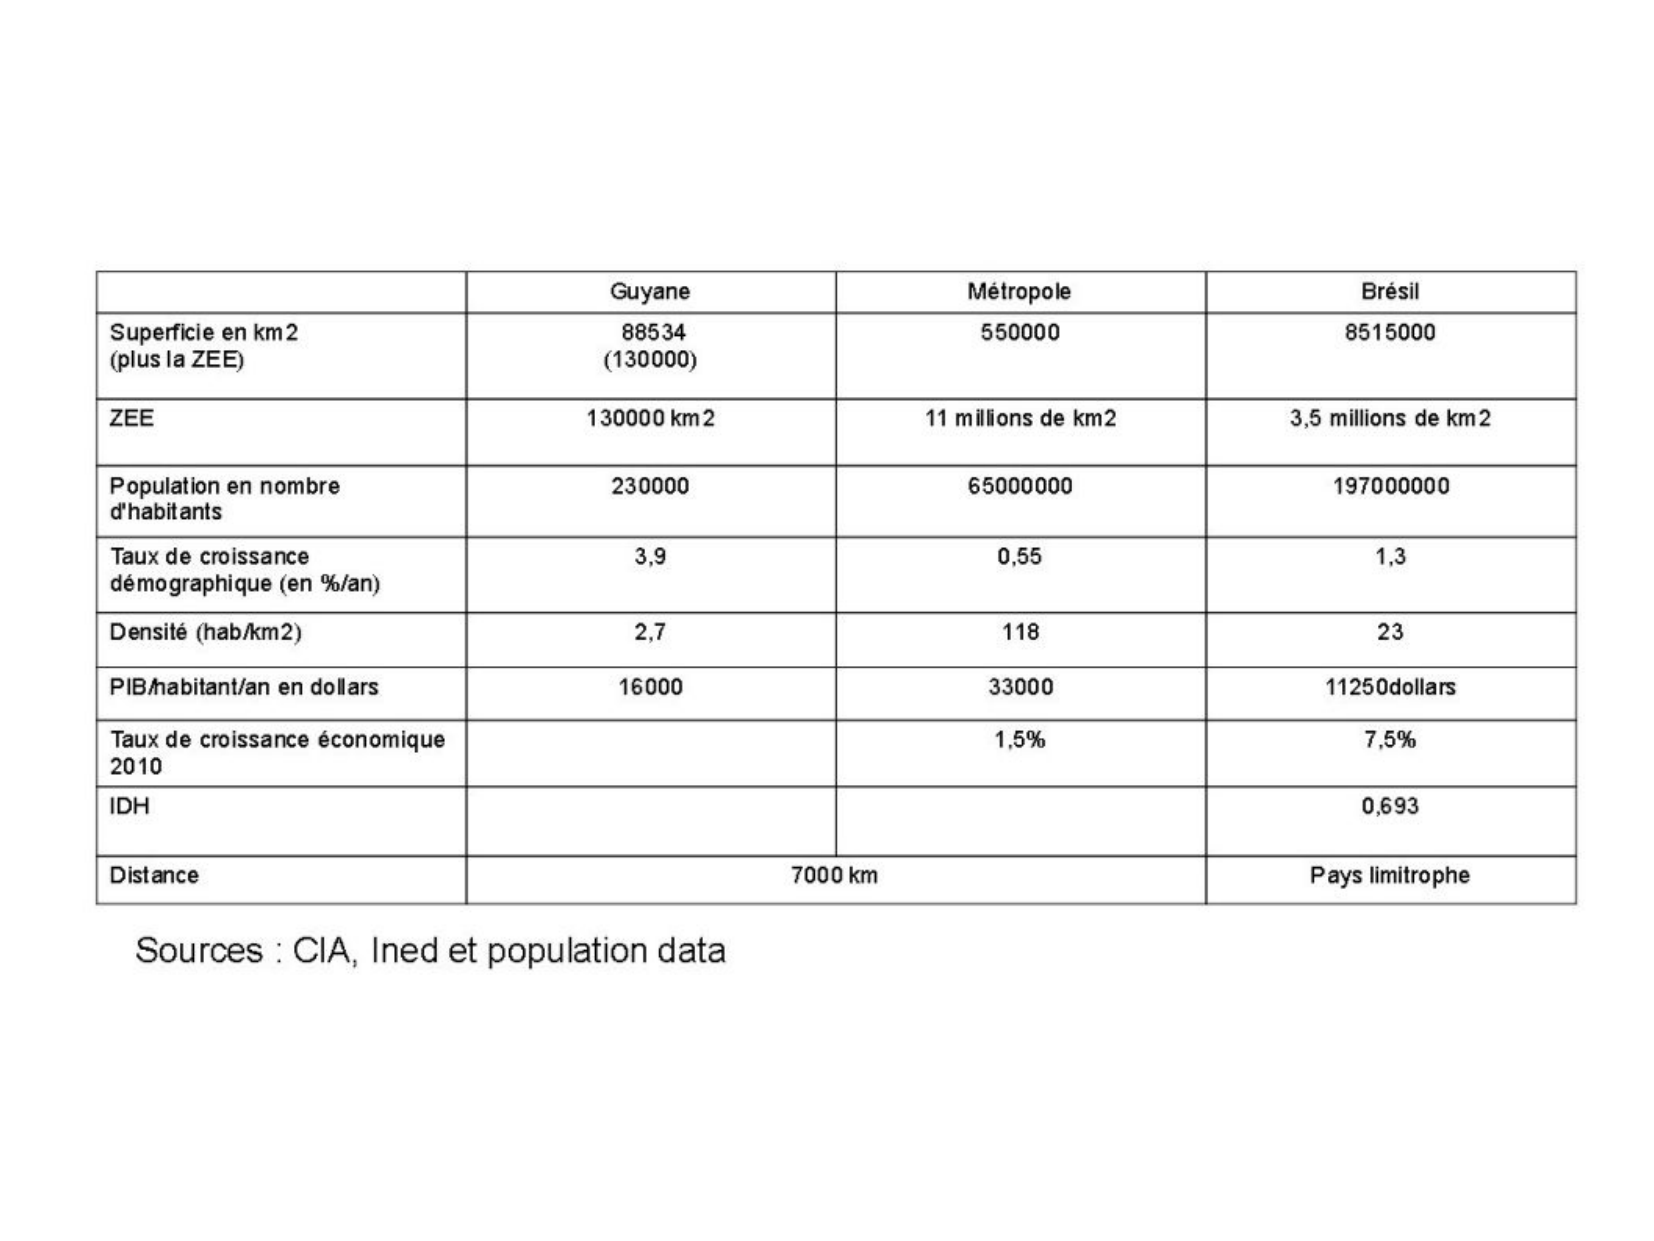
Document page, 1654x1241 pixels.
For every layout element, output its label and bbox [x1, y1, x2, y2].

picture [71, 249, 1596, 1000]
